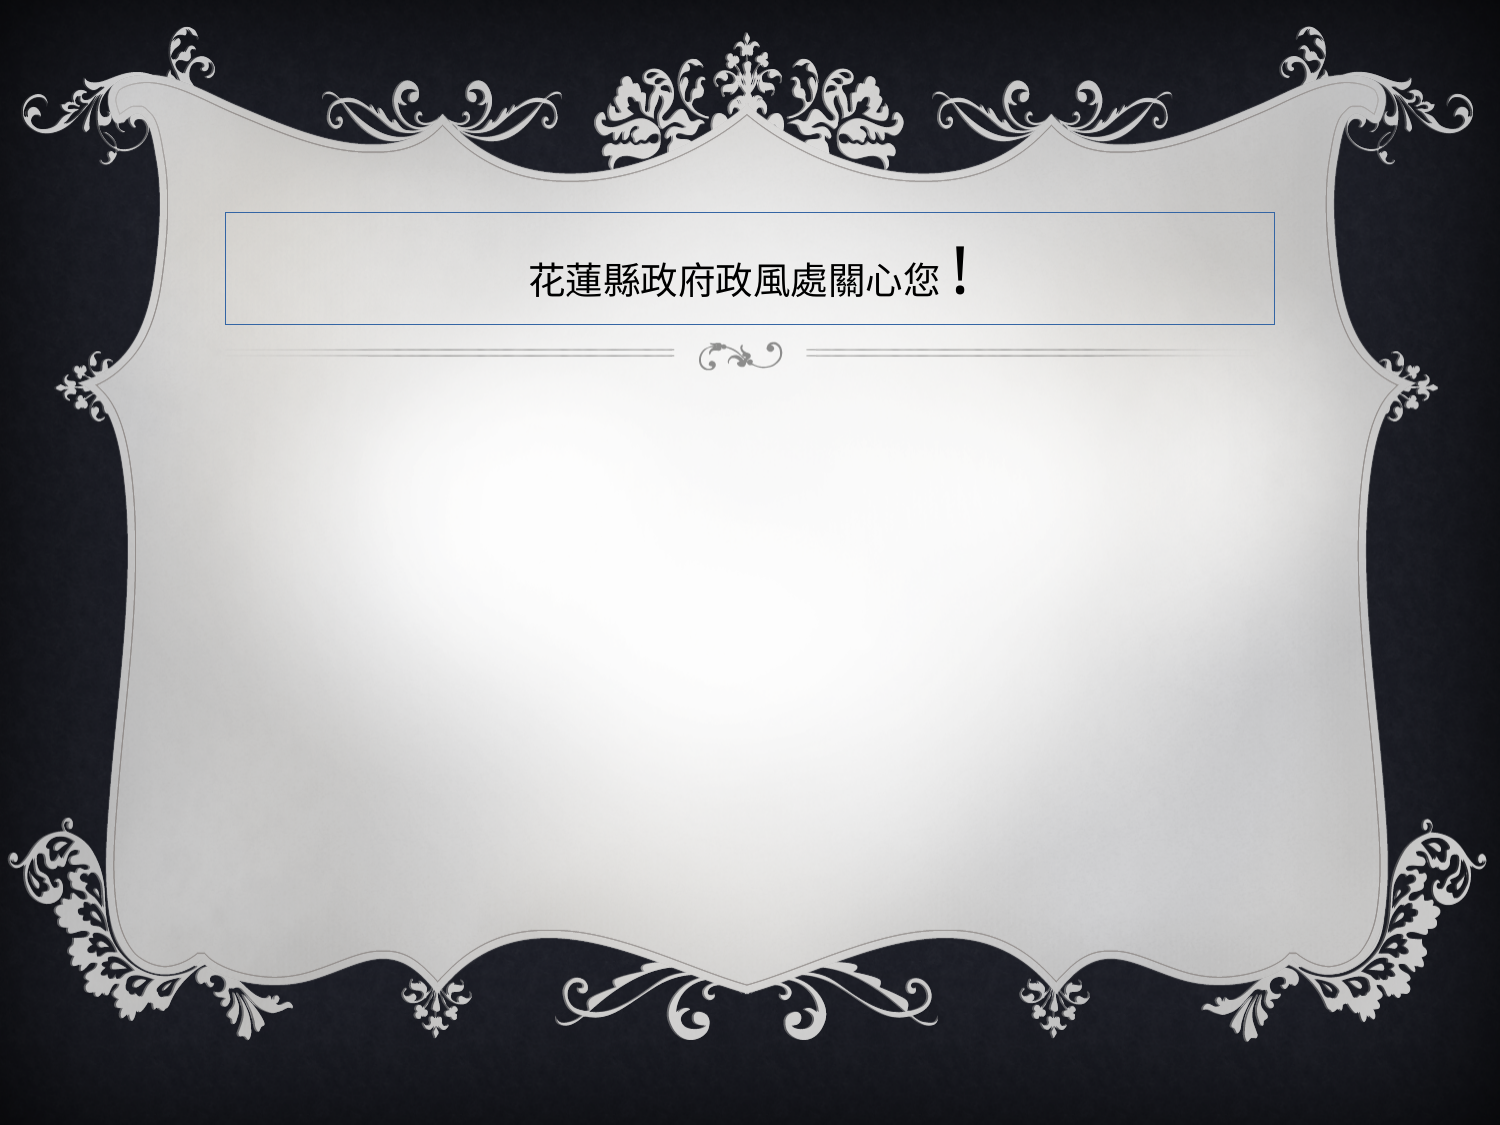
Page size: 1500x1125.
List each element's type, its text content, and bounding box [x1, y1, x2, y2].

text_box 花蓮縣政府政風處關心您! [225, 212, 1275, 325]
picture [0, 0, 1500, 1125]
